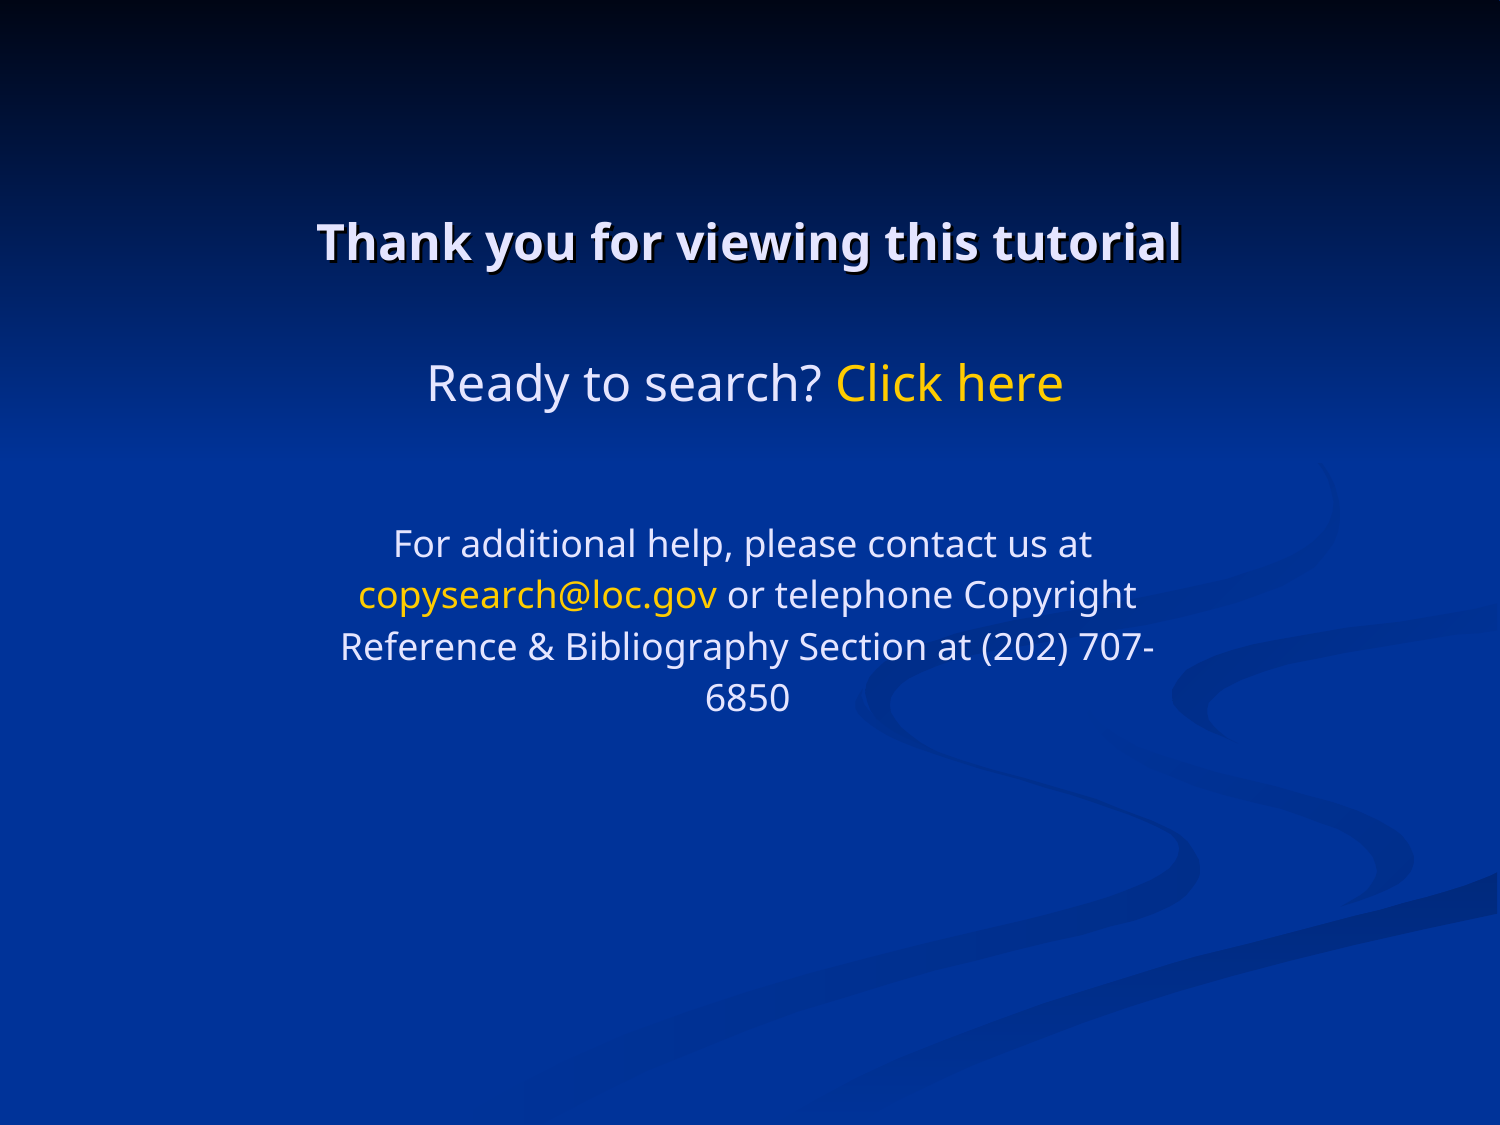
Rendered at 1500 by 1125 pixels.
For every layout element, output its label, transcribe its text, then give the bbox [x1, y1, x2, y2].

text_box For additional help, please contact us at copysearch@loc.gov or telephone Copyright Reference & Bibliography Section at (202) 707-6850 [285, 510, 1211, 730]
title Thank you for viewing this tutorial [75, 203, 1426, 279]
text_box Ready to search? Click here [323, 340, 1168, 425]
